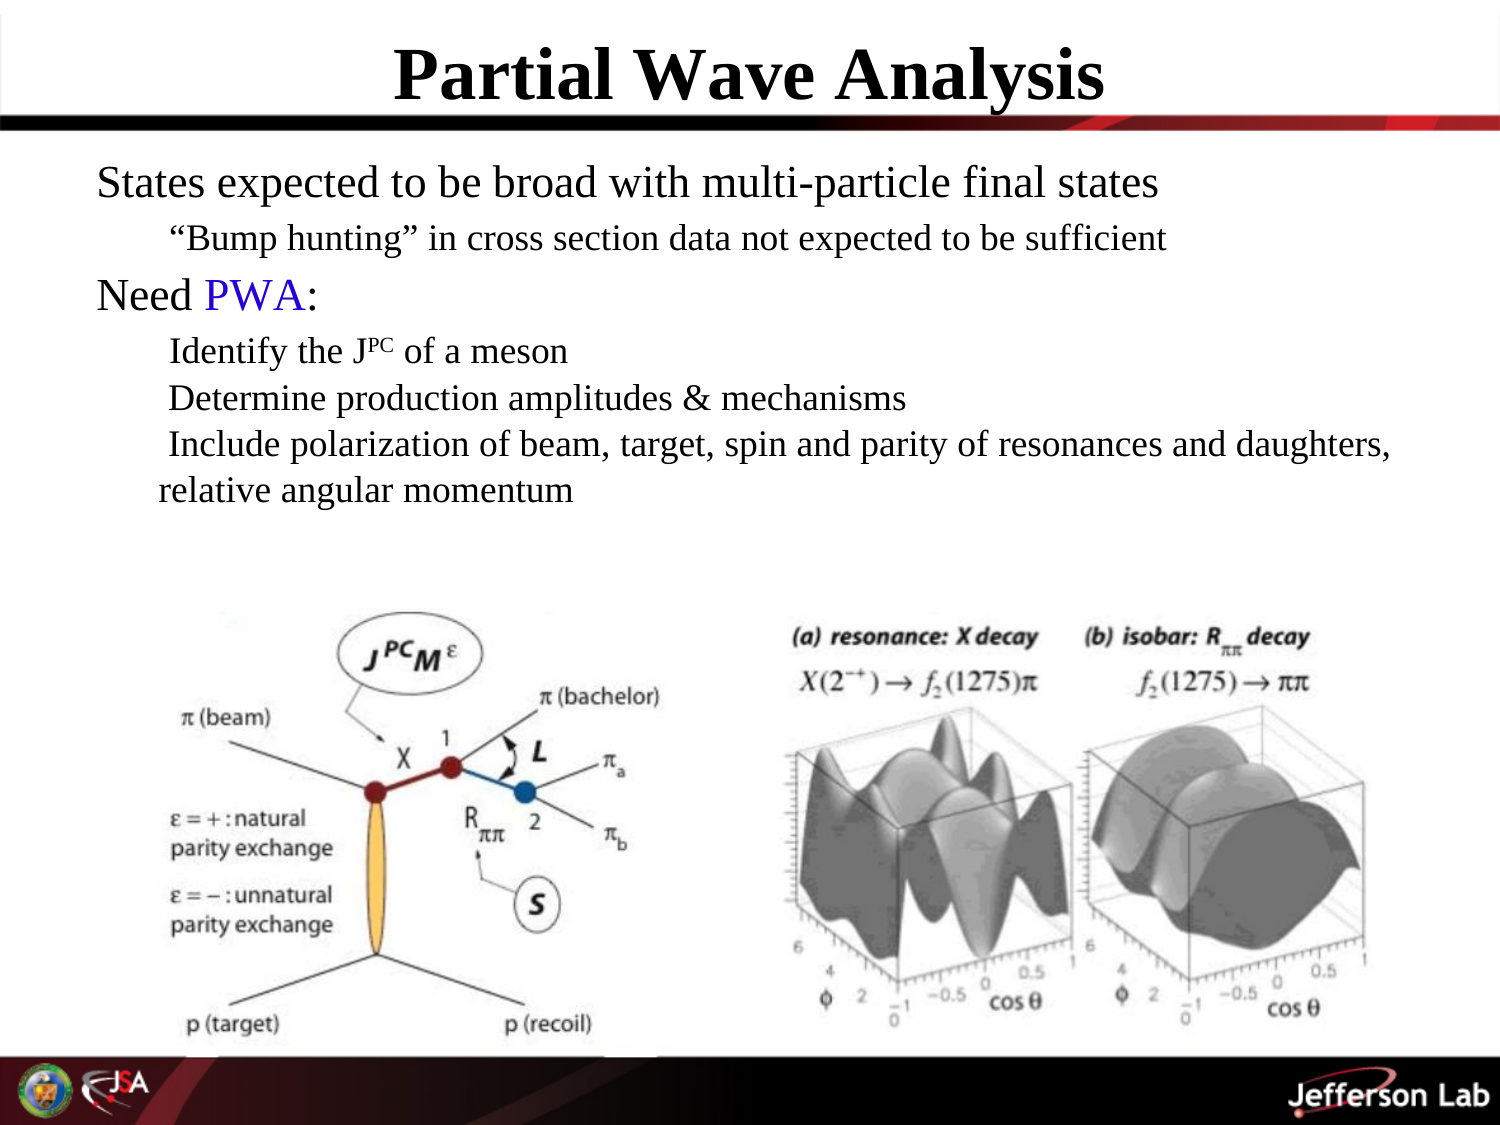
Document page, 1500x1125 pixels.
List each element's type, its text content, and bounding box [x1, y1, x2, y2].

picture [0, 0, 1500, 1125]
text_box States expected to be broad with multi-particle final states “Bump hunting” in cross section data not expected to be sufficient Need PWA: Identify the JPC of a meson Determine production amplitudes & mechanisms Include polarization of beam, target, spin and parity of resonances and daughters, relative angular momentum [83, 146, 1423, 635]
title Partial Wave Analysis [112, 0, 1388, 146]
